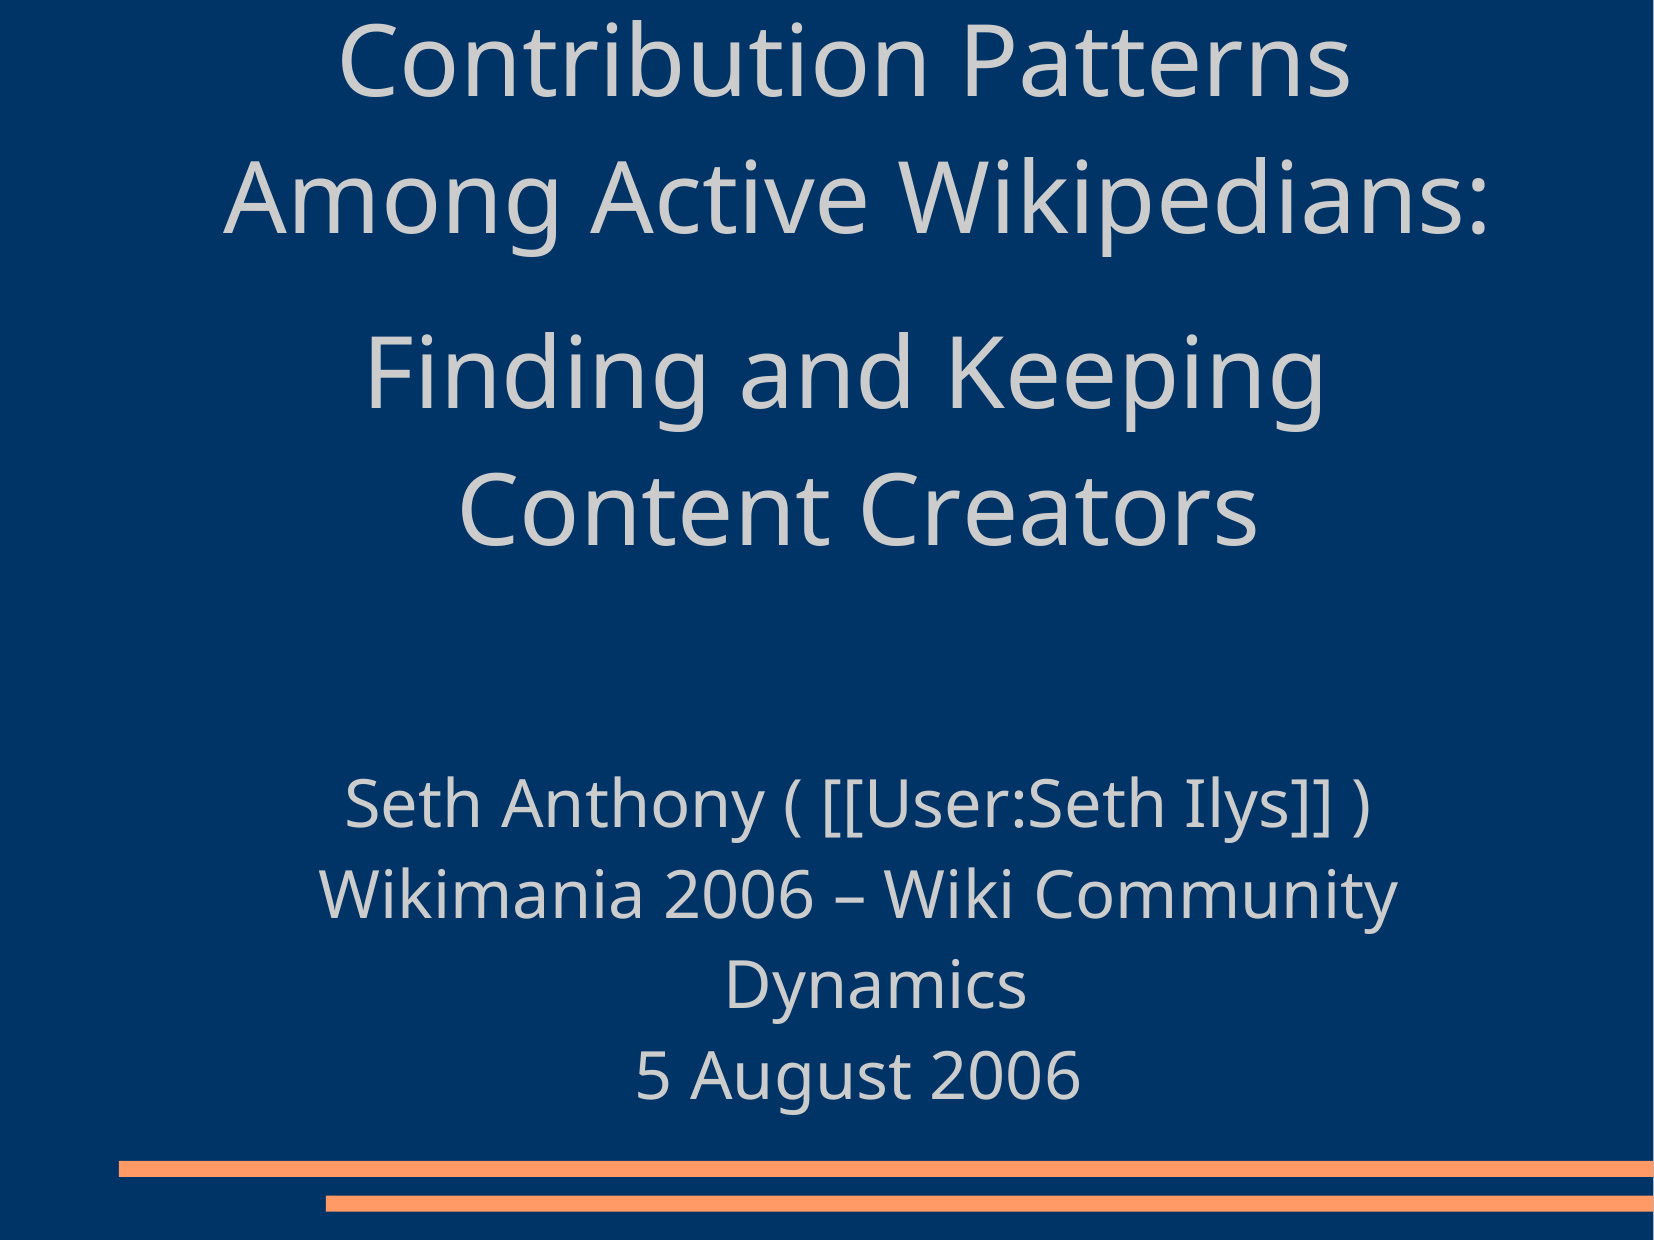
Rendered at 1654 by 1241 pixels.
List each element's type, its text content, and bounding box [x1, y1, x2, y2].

subtitle Contribution Patterns Among Active Wikipedians: Finding and Keeping Content Creators Seth Anthony ( [[User:Seth Ilys]] ) Wikimania 2006 – Wiki Community Dynamics 5 August 2006 [121, 75, 1561, 1125]
